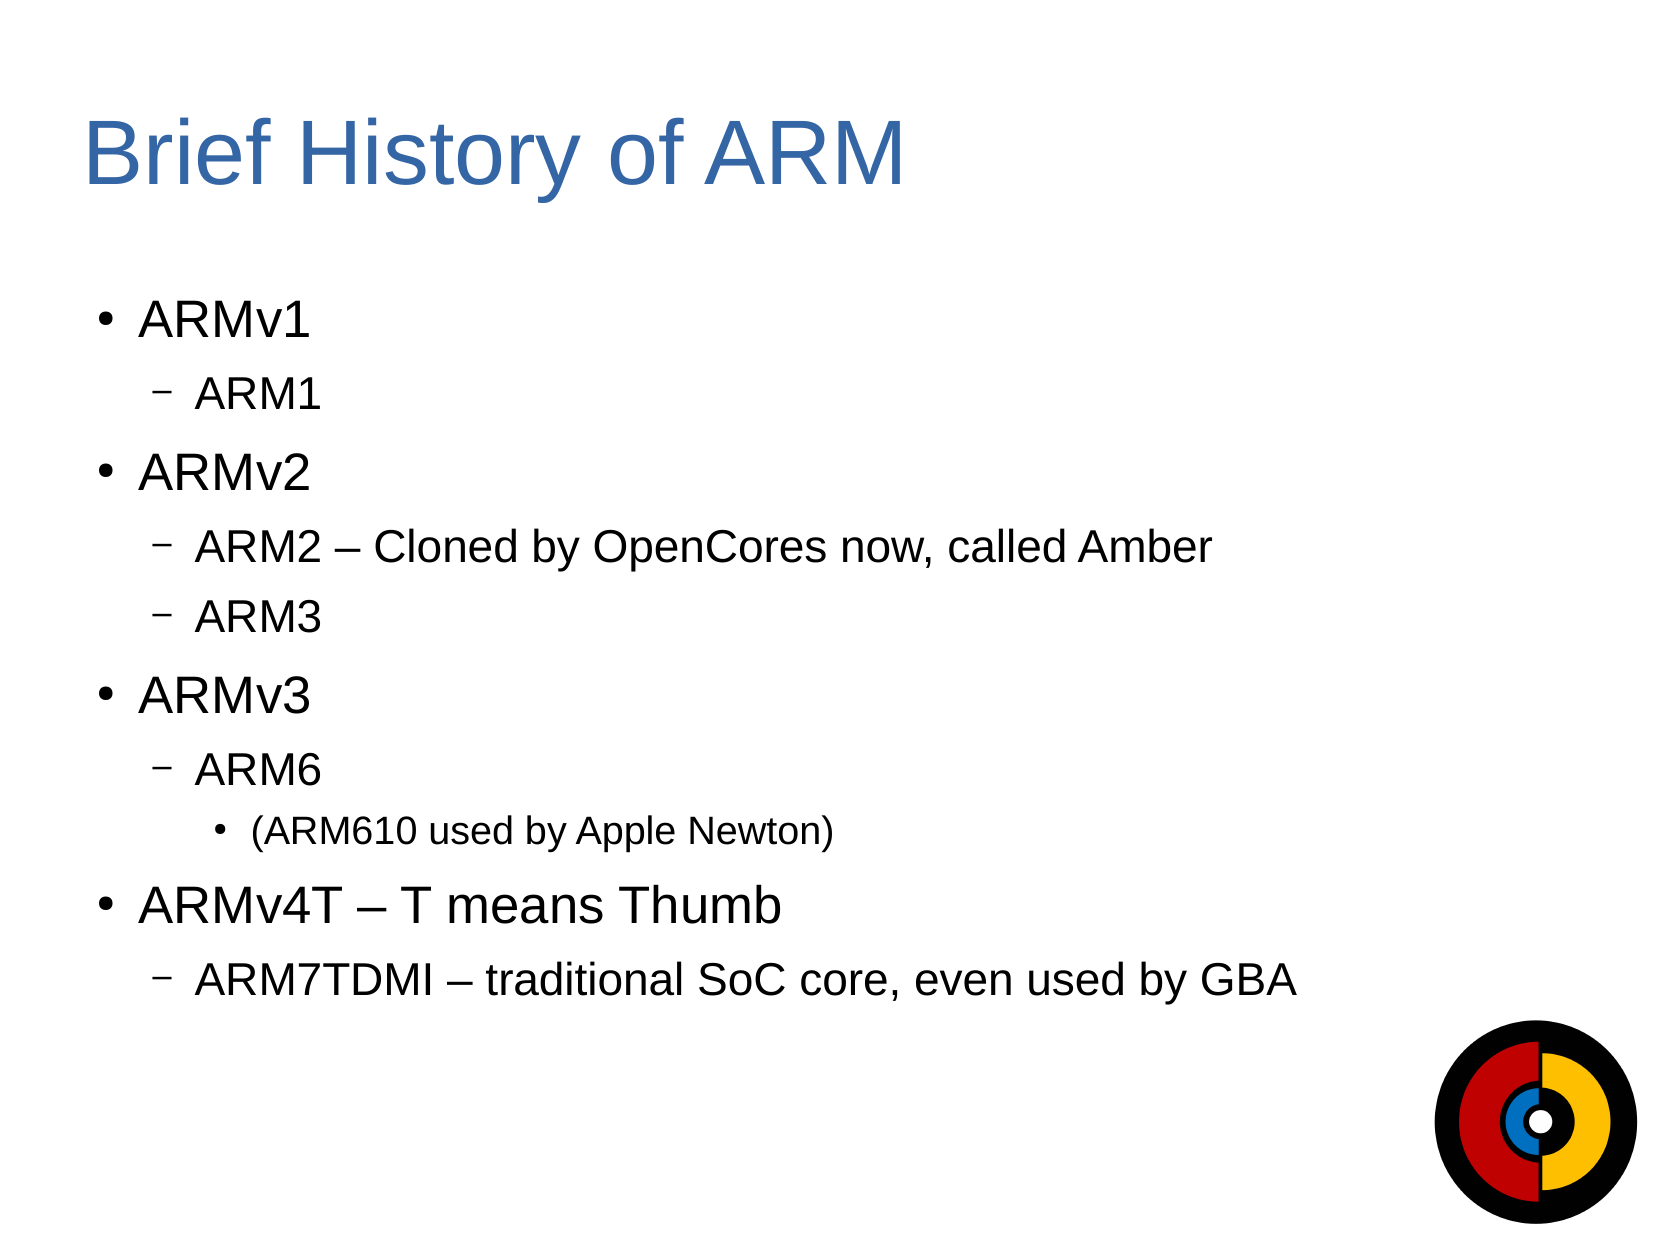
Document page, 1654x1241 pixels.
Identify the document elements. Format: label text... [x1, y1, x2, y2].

list ARMv1 ARM1 ARMv2 ARM2 – Cloned by OpenCores now, called Amber ARM3 ARMv3 ARM6 (ARM610 used by Apple Newton) ARMv4T – T means Thumb ARM7TDMI – traditional SoC core, even used by GBA [82, 290, 1571, 1010]
title Brief History of ARM [82, 49, 1571, 257]
picture [1429, 1015, 1642, 1229]
